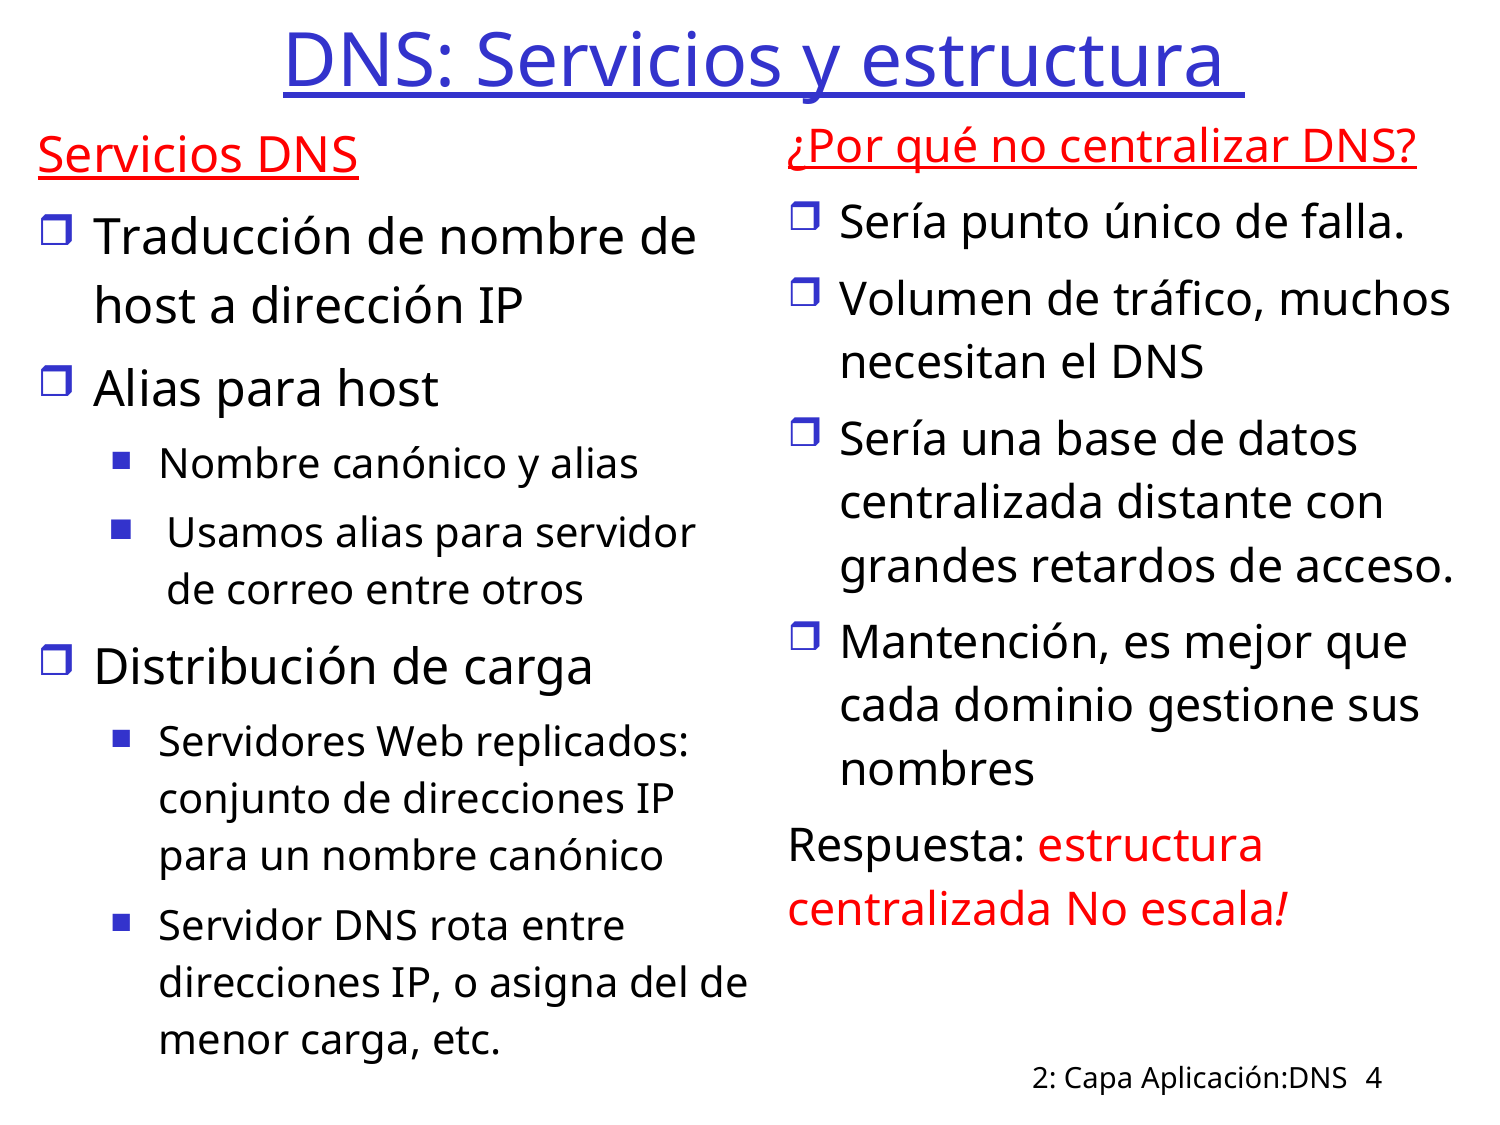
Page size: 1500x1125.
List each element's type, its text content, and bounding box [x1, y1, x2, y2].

list Servicios DNS Traducción de nombre de host a dirección IP Alias para host Nombre canónico y alias Usamos alias para servidor de correo entre otros Distribución de carga Servidores Web replicados: conjunto de direcciones IP para un nombre canónico Servidor DNS rota entre direcciones IP, o asigna del de menor carga, etc. [37, 118, 751, 1115]
title DNS: Servicios y estructura [282, 3, 1426, 113]
list ¿Por qué no centralizar DNS? Sería punto único de falla. Volumen de tráfico, muchos necesitan el DNS Sería una base de datos centralizada distante con grandes retardos de acceso. Mantención, es mejor que cada dominio gestione sus nombres Respuesta: estructura centralizada No escala! [787, 112, 1463, 997]
